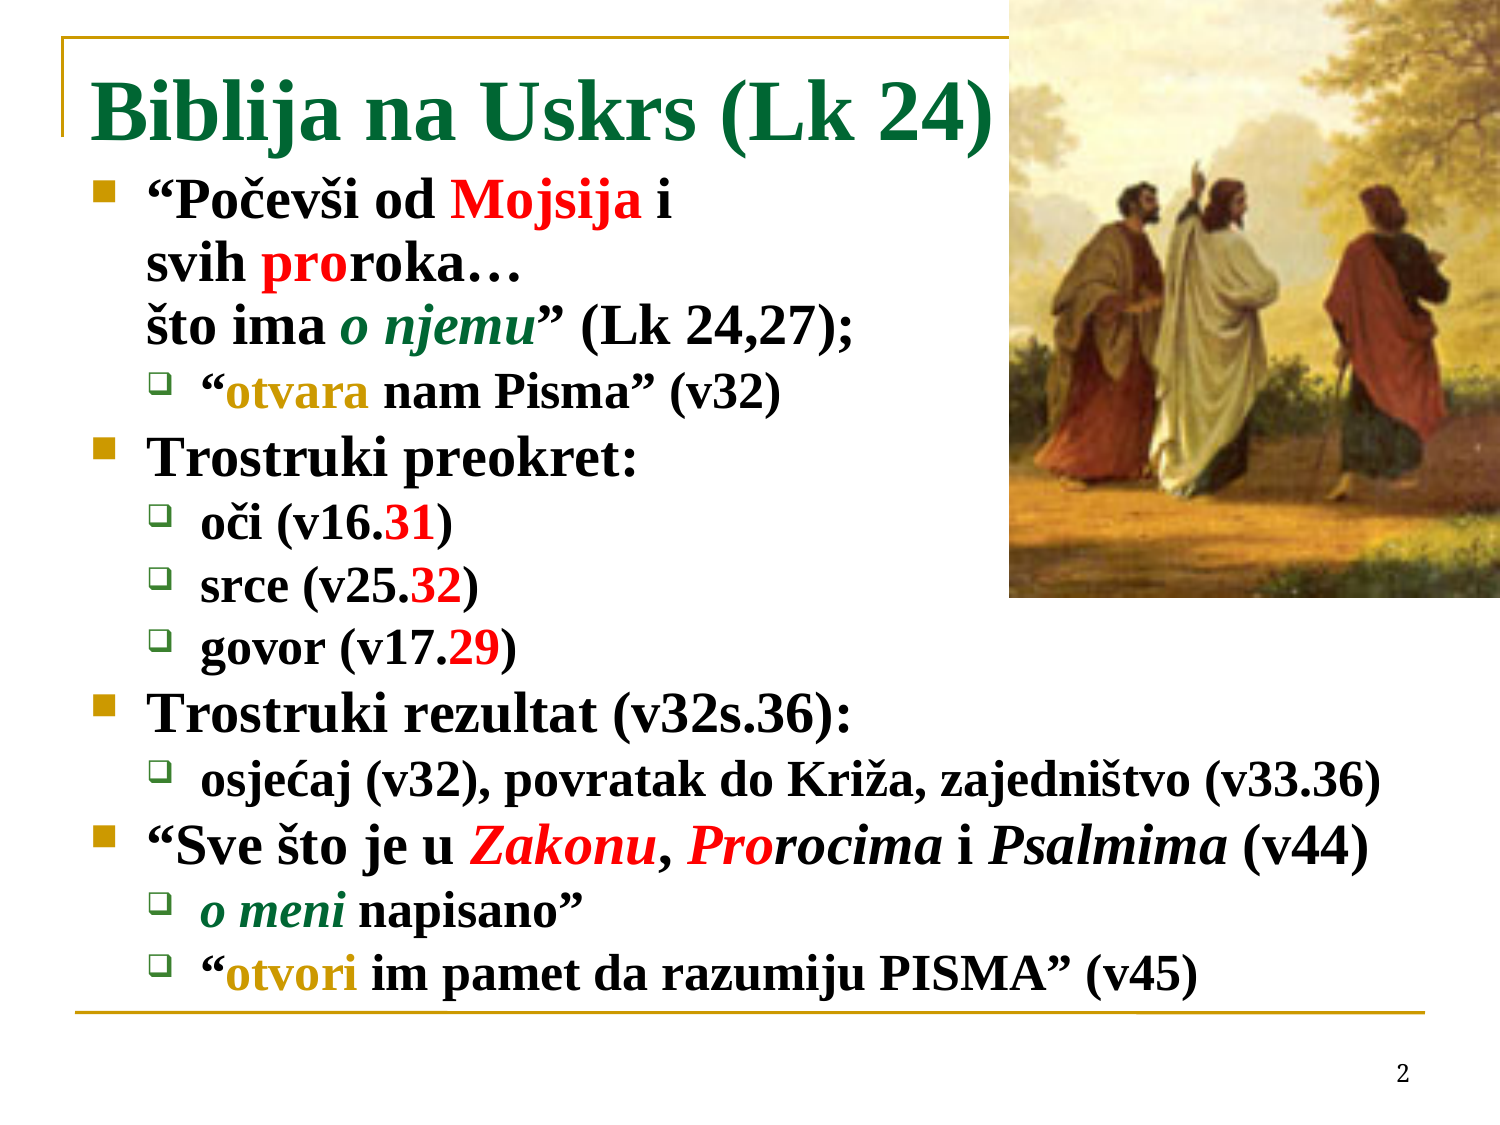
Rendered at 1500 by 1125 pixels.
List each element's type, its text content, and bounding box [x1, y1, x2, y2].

text_box Biblija na Uskrs (Lk 24) [75, 45, 1009, 160]
text_box “Počevši od Mojsija i svih proroka… što ima o njemu” (Lk 24,27); “otvara nam Pisma” (v32) Trostruki preokret: oči (v16.31) srce (v25.32) govor (v17.29) Trostruki rezultat (v32s.36): osjećaj (v32), povratak do Križa, zajedništvo (v33.36) “Sve što je u Zakonu, Prorocima i Psalmima (v44) o meni napisano” “otvori im pamet da razumiju PISMA” (v45) [75, 160, 1500, 1006]
text_box <number> [1074, 1024, 1426, 1100]
picture [1009, 0, 1500, 598]
